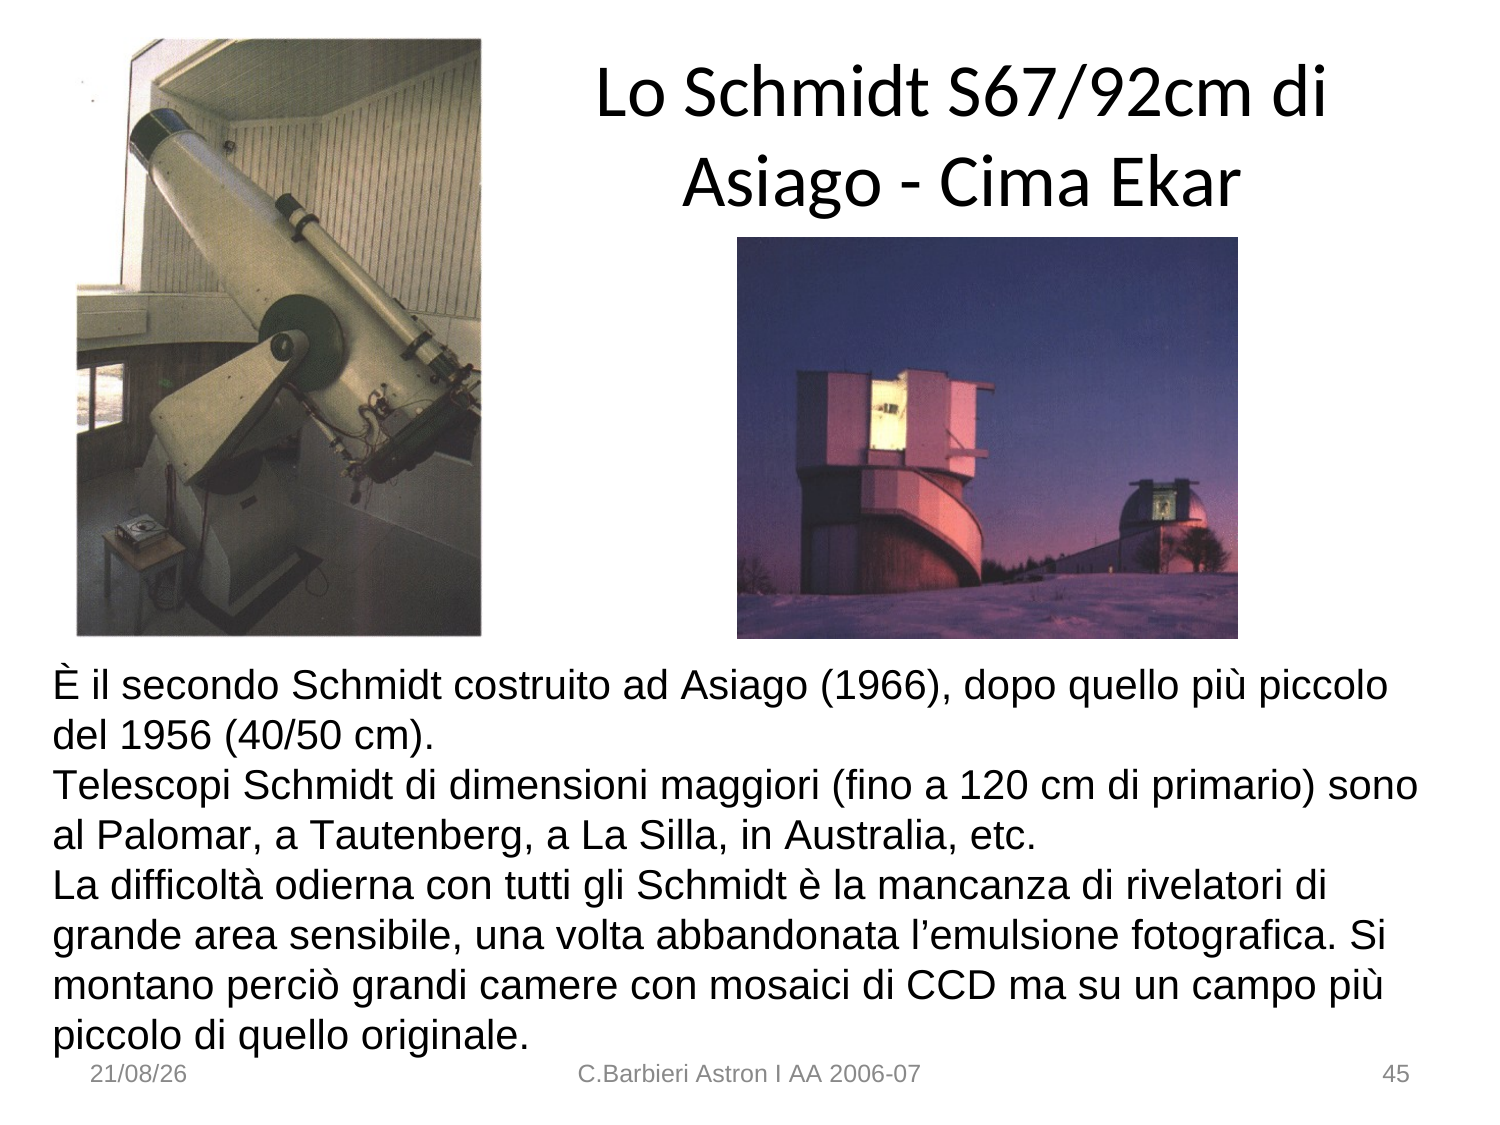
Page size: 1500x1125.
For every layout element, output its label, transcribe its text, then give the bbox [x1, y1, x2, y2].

picture [737, 237, 1238, 639]
picture [75, 37, 483, 638]
title Lo Schmidt S67/92cm di Asiago - Cima Ekar [512, 33, 1413, 229]
text_box 07/03/22 [74, 1066, 426, 1103]
text_box È il secondo Schmidt costruito ad Asiago (1966), dopo quello più piccolo del 1956 (40/50 cm). Telescopi Schmidt di dimensioni maggiori (fino a 120 cm di primario) sono al Palomar, a Tautenberg, a La Silla, in Australia, etc. La difficoltà odierna con tutti gli Schmidt è la mancanza di rivelatori di grande area sensibile, una volta abbandonata l’emulsione fotografica. Si montano perciò grandi camere con mosaici di CCD ma su un campo più piccolo di quello originale. [37, 649, 1459, 1066]
text_box <number> [1074, 1066, 1426, 1103]
text_box C.Barbieri Astron I AA 2006-07 [512, 1066, 988, 1103]
